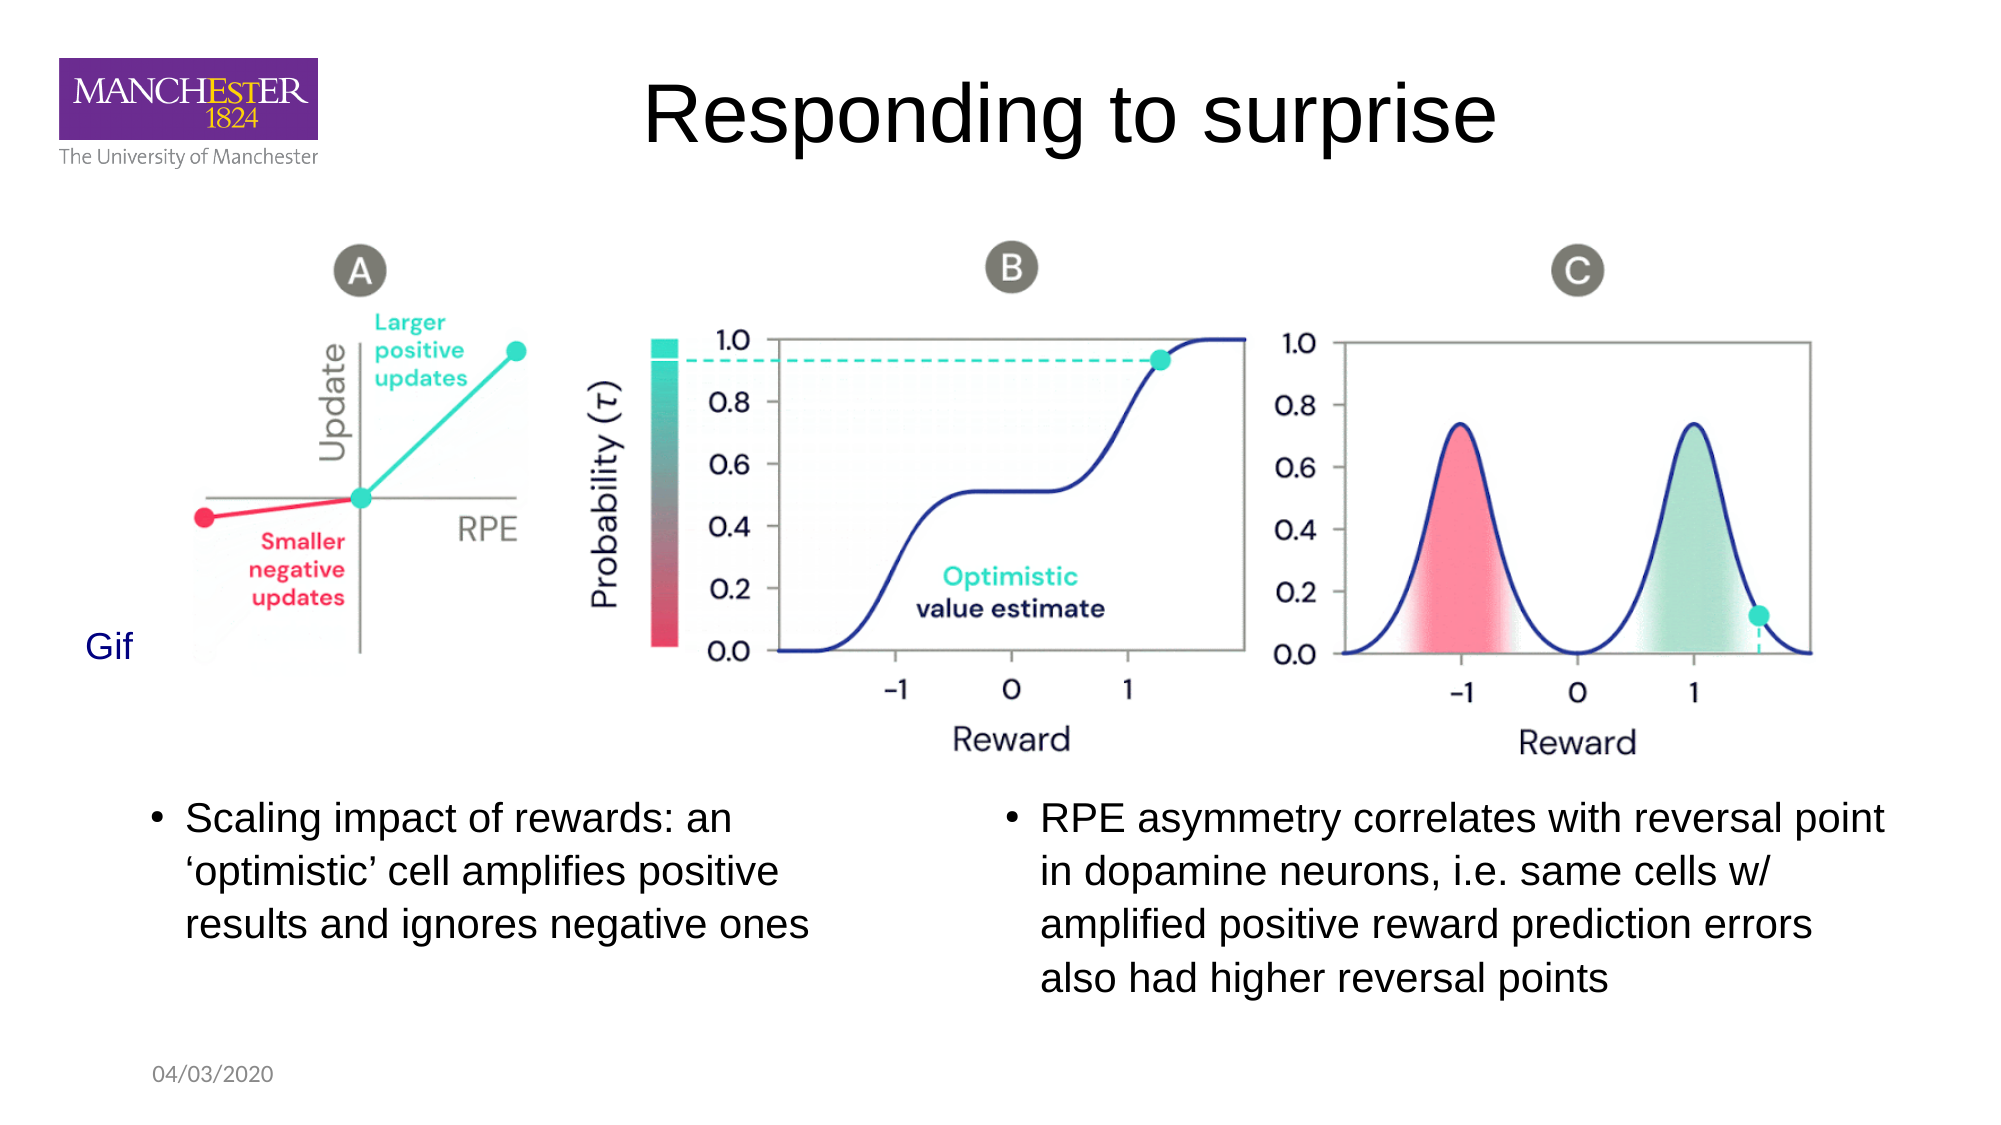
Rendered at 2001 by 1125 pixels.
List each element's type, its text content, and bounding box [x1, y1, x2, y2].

picture [59, 58, 318, 169]
title Responding to surprise [338, 44, 1804, 183]
slide_number 04/03/2020 [137, 1042, 588, 1103]
picture [188, 239, 1816, 796]
text_box Gif [60, 618, 226, 721]
text_box Scaling impact of rewards: an ‘optimistic’ cell amplifies positive results and ignores negative ones [135, 780, 871, 1006]
text_box RPE asymmetry correlates with reversal point in dopamine neurons, i.e. same cells w/ amplified positive reward prediction errors also had higher reversal points [990, 780, 1906, 1125]
